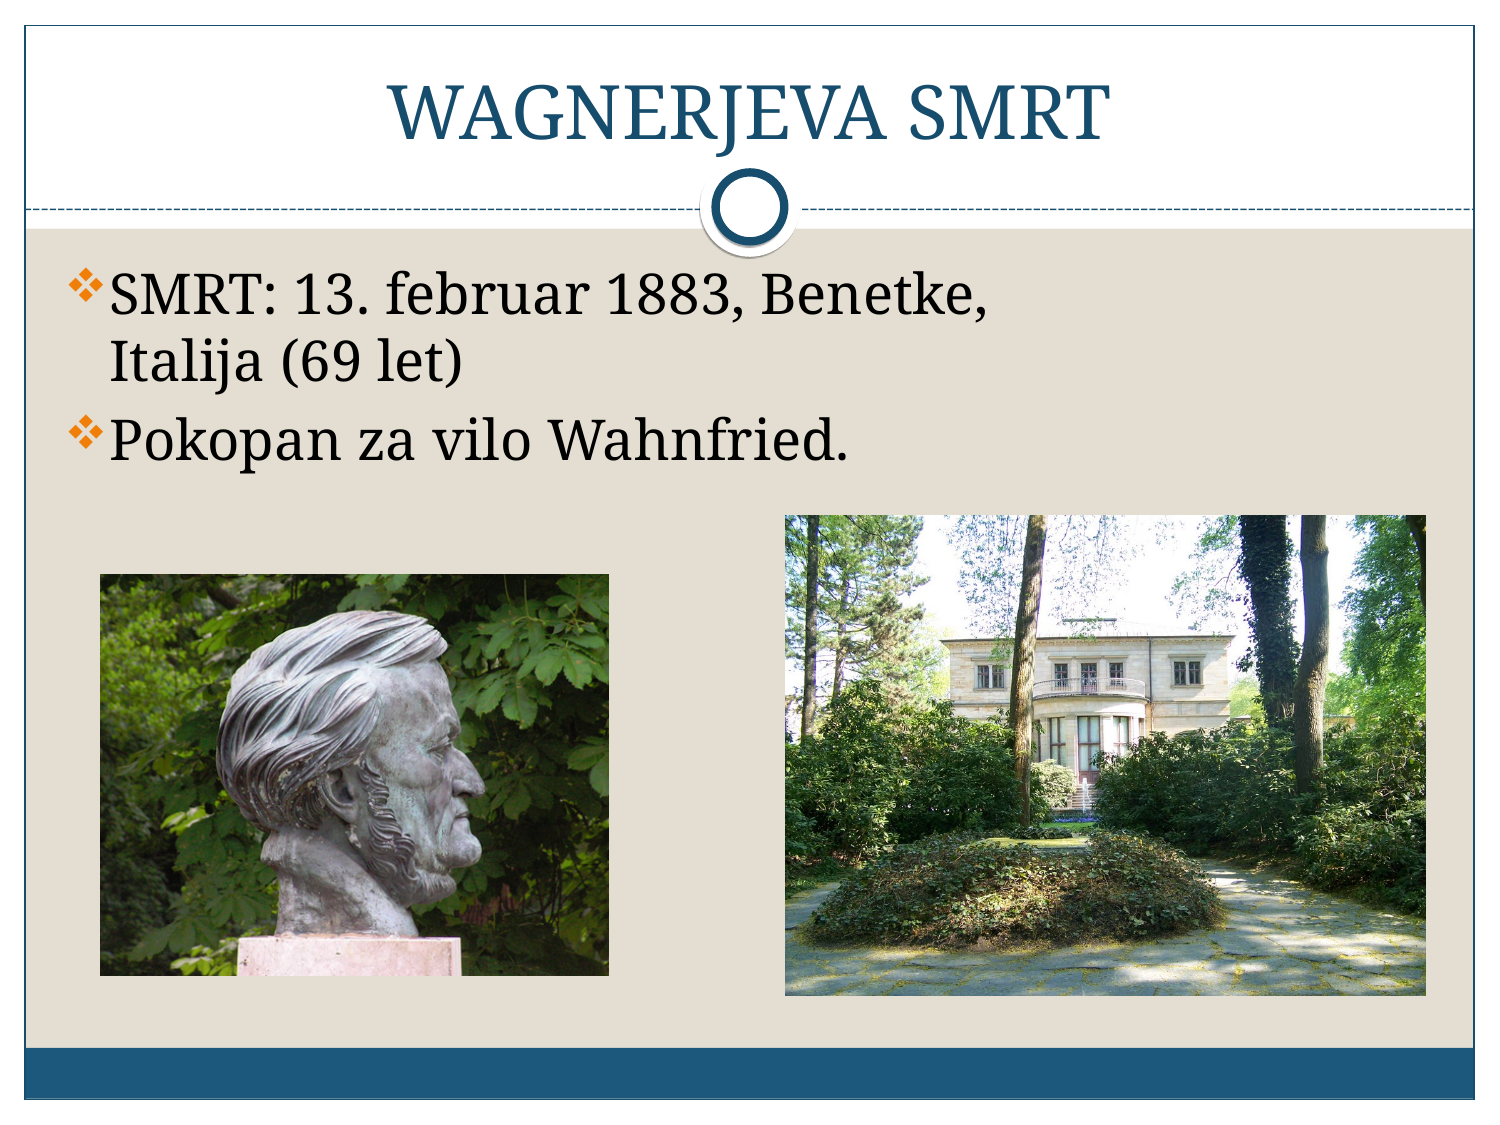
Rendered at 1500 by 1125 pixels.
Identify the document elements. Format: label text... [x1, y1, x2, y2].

title WAGNERJEVA SMRT [49, 37, 1450, 162]
list SMRT: 13. februar 1883, Benetke, Italija (69 let) Pokopan za vilo Wahnfried. [49, 250, 1128, 1001]
picture [100, 574, 609, 976]
picture [785, 515, 1426, 996]
